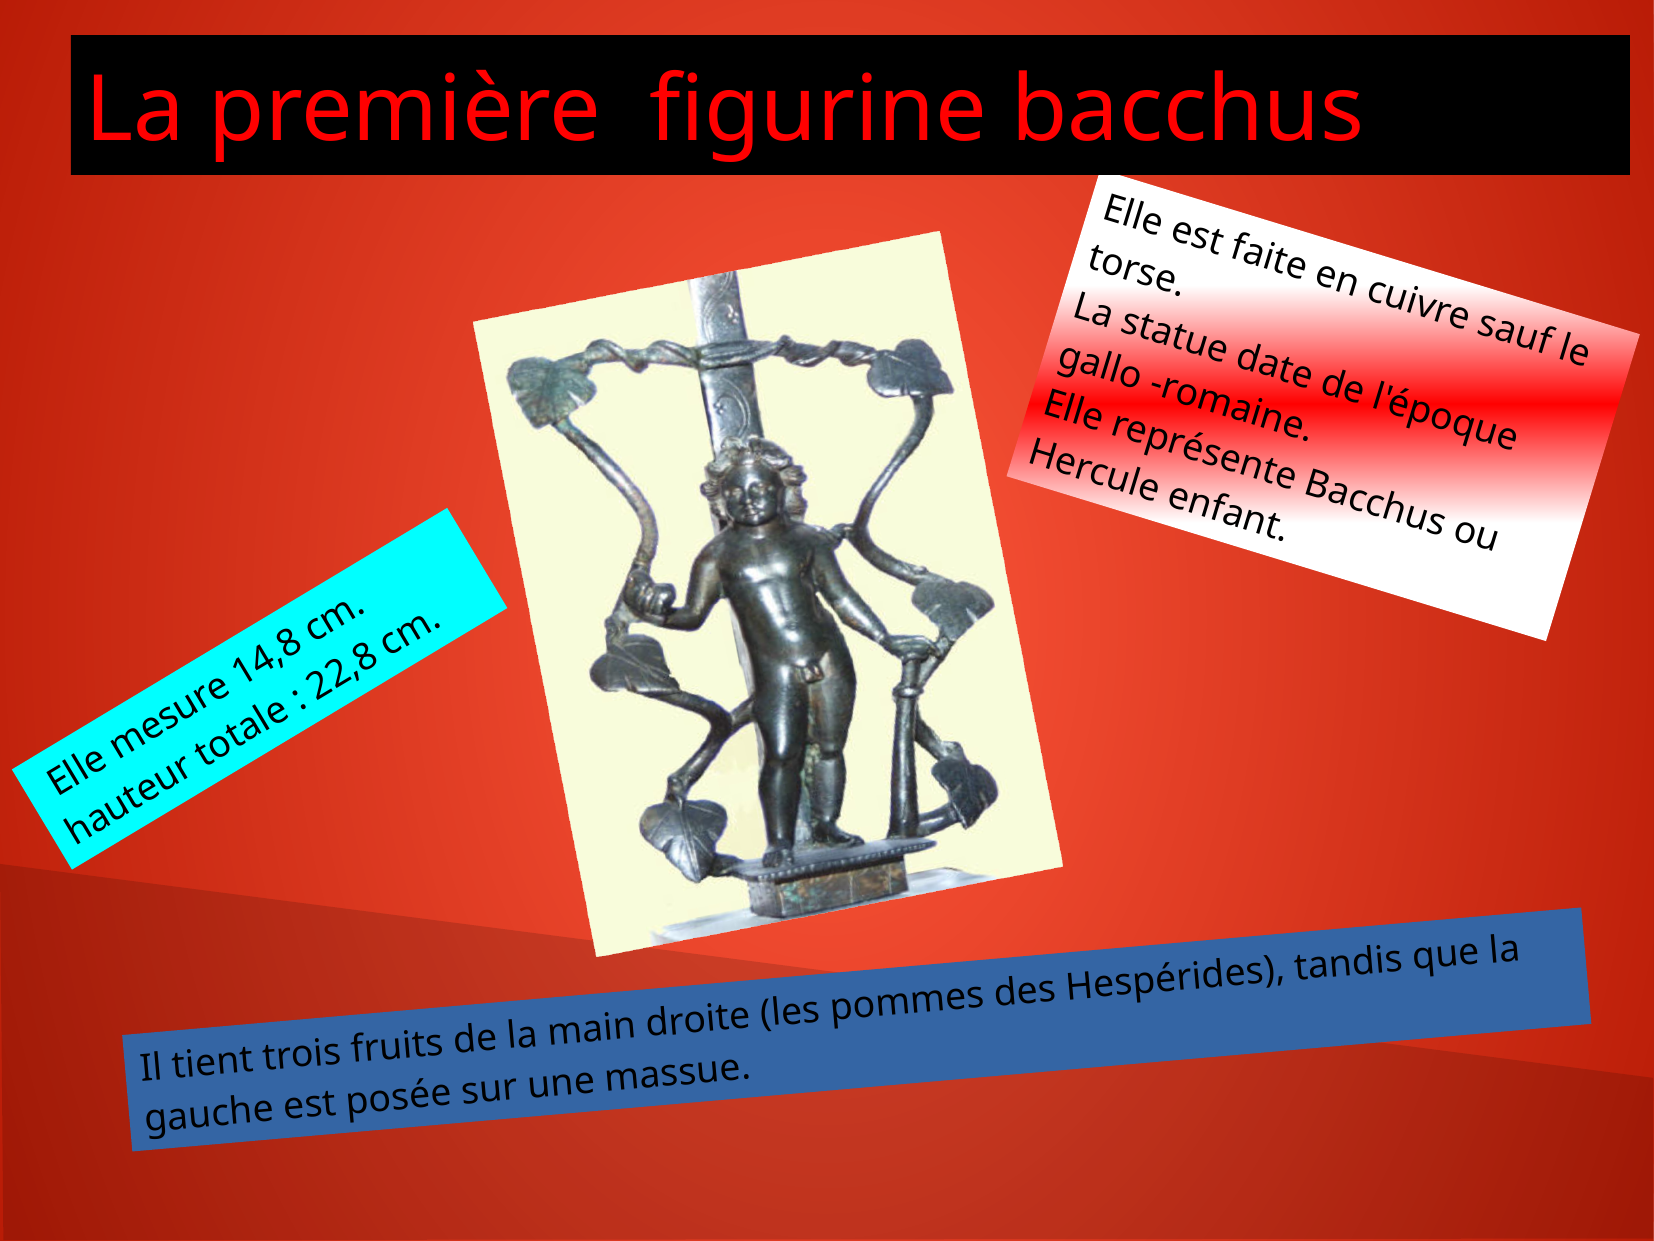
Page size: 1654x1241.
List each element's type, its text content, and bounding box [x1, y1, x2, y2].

text_box Elle est faite en cuivre sauf le torse. La statue date de l'époque gallo -romaine. Elle représente Bacchus ou Hercule enfant. [1009, 175, 1640, 633]
text_box Il tient trois fruits de la main droite (les pommes des Hespérides), tandis que la gauche est posée sur une massue. [122, 907, 1591, 1146]
text_box La première figurine bacchus [70, 35, 1630, 157]
text_box Elle mesure 14,8 cm. hauteur totale : 22,8 cm. [11, 507, 500, 857]
picture [472, 230, 1063, 957]
